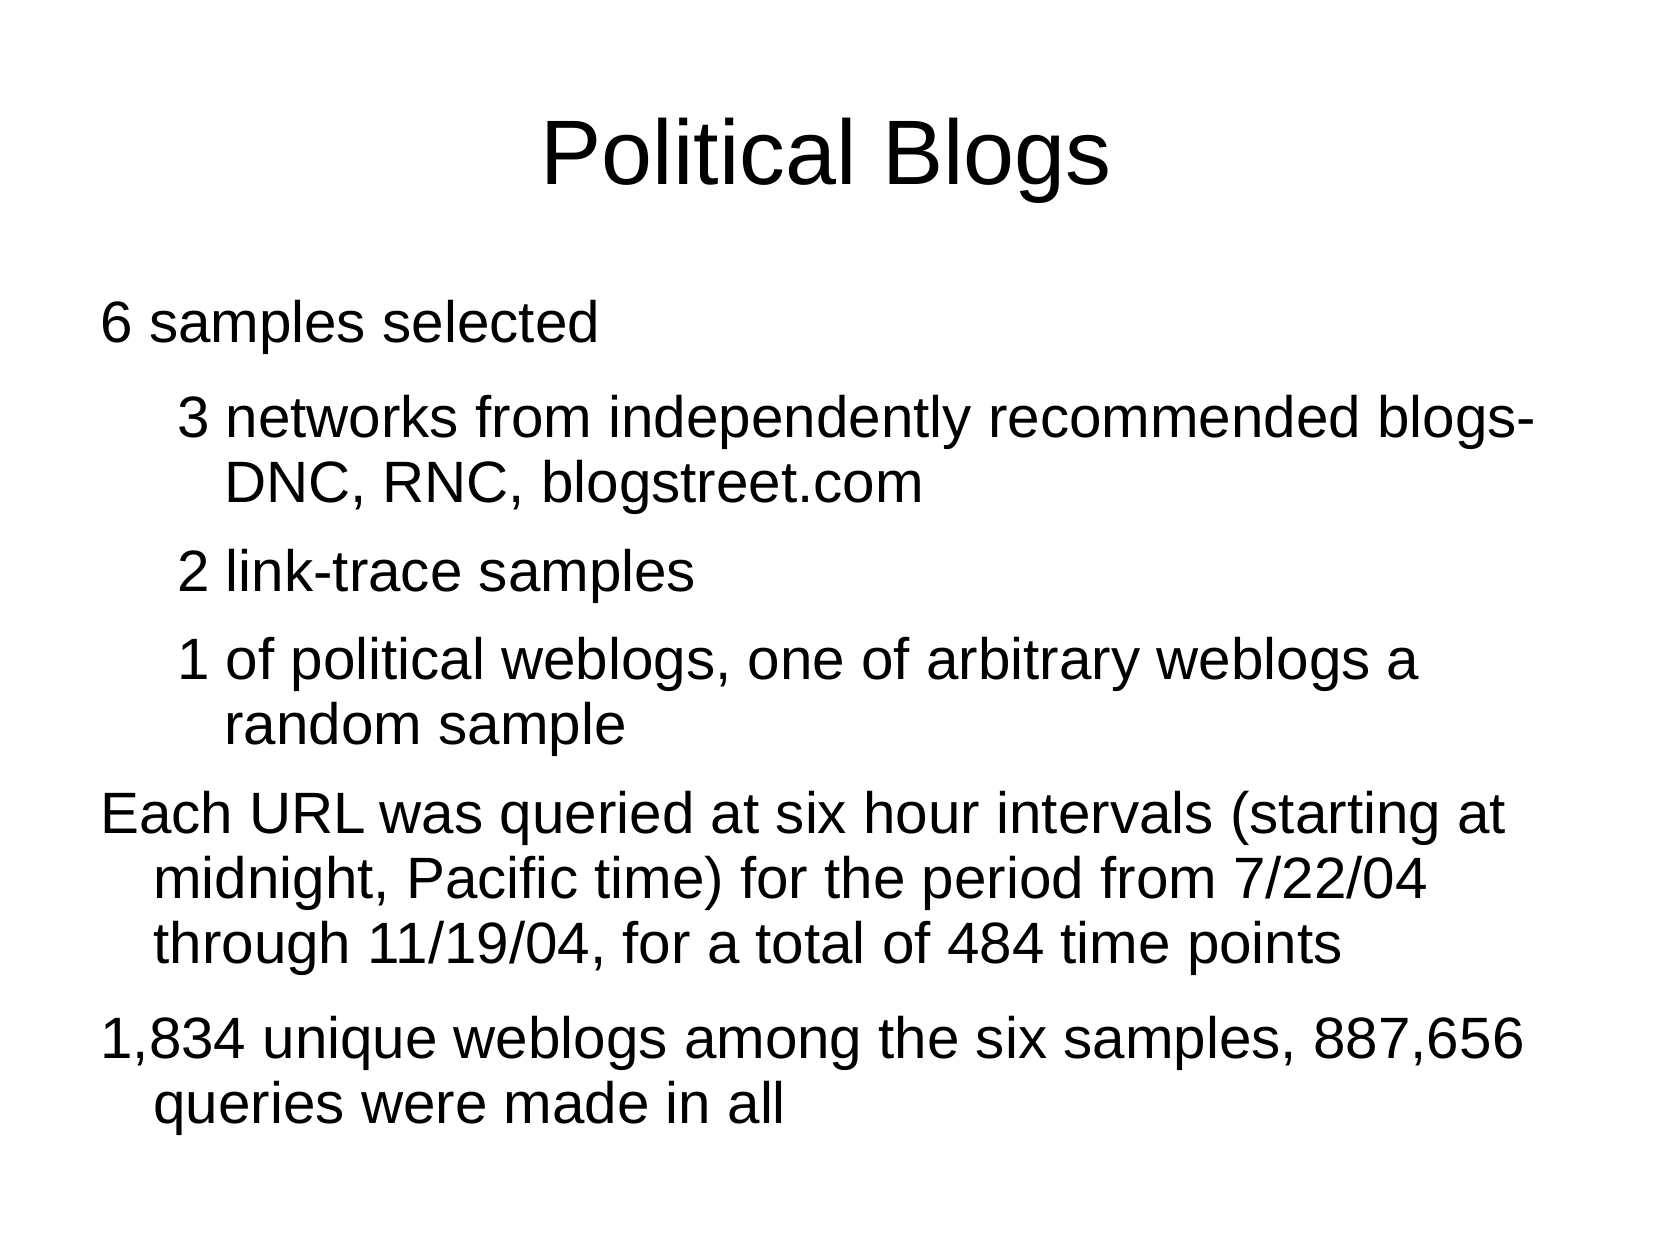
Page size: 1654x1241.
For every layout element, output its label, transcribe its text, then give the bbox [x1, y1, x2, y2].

title Political Blogs [82, 56, 1571, 250]
list 6 samples selected 3 networks from independently recommended blogs- DNC, RNC, blogstreet.com 2 link-trace samples 1 of political weblogs, one of arbitrary weblogs a random sample Each URL was queried at six hour intervals (starting at midnight, Pacific time) for the period from 7/22/04 through 11/19/04, for a total of 484 time points 1,834 unique weblogs among the six samples, 887,656 queries were made in all [82, 290, 1571, 1106]
